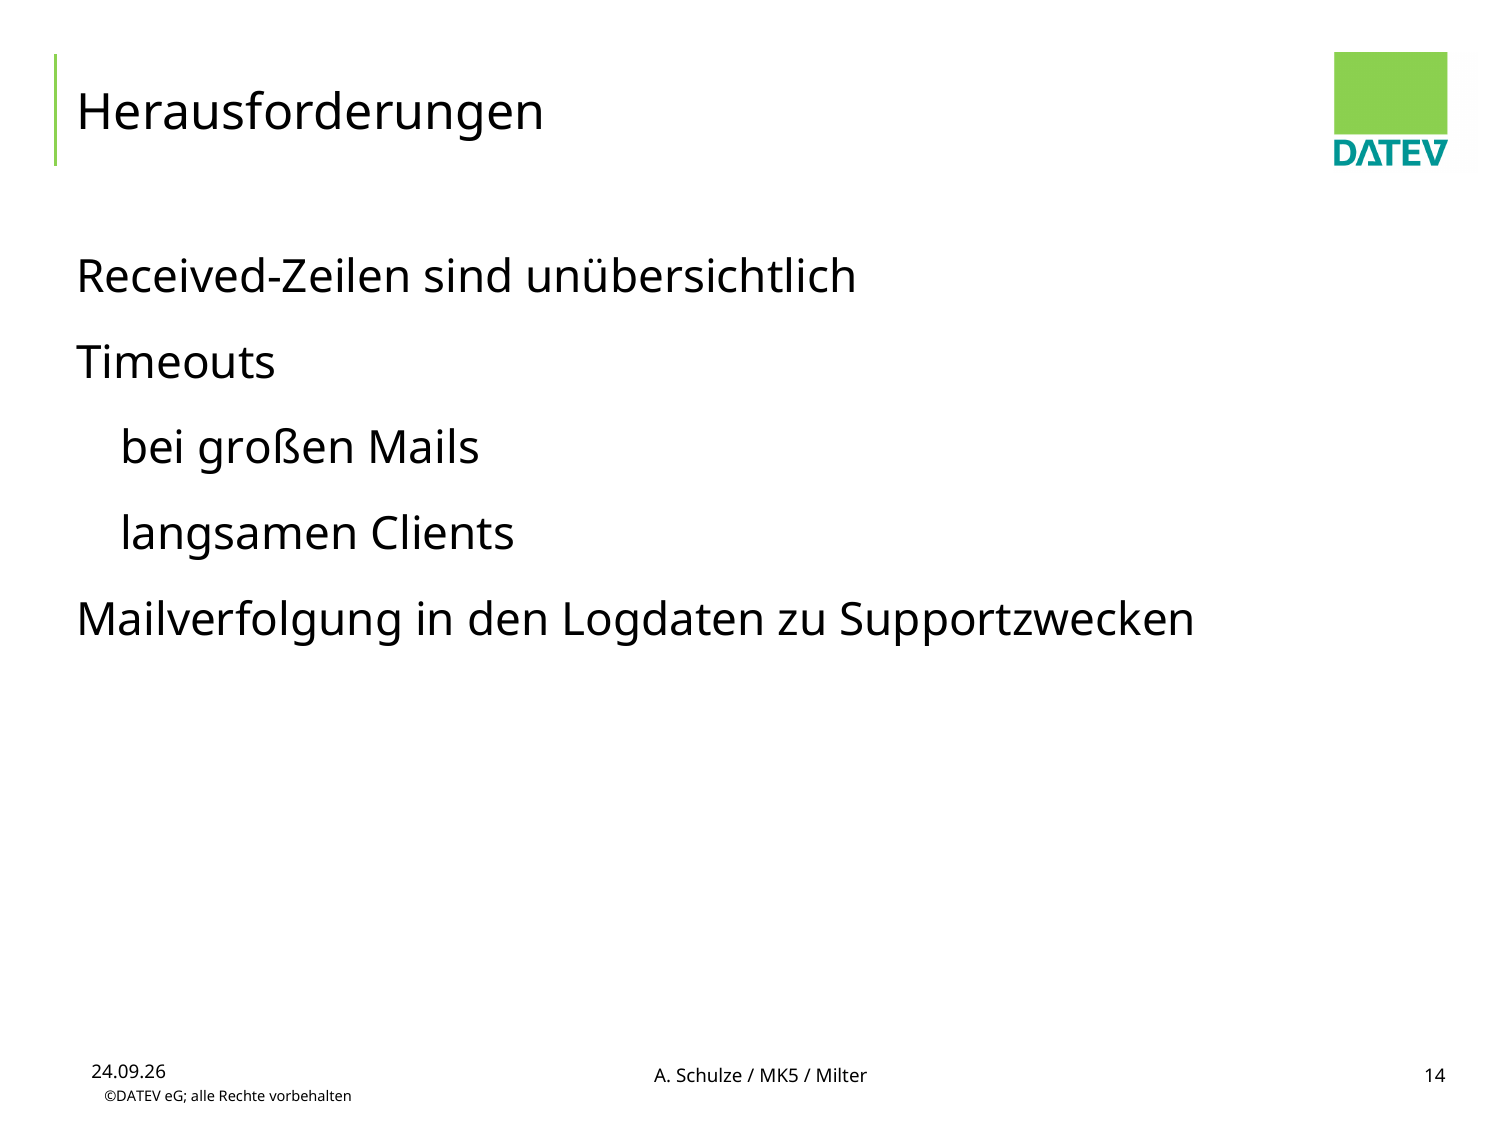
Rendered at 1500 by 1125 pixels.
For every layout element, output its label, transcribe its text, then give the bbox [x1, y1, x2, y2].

list Received-Zeilen sind unübersichtlich Timeouts bei großen Mails langsamen Clients Mailverfolgung in den Logdaten zu Supportzwecken [76, 243, 1447, 1026]
picture [1333, 52, 1478, 173]
title Herausforderungen [76, 46, 1235, 174]
